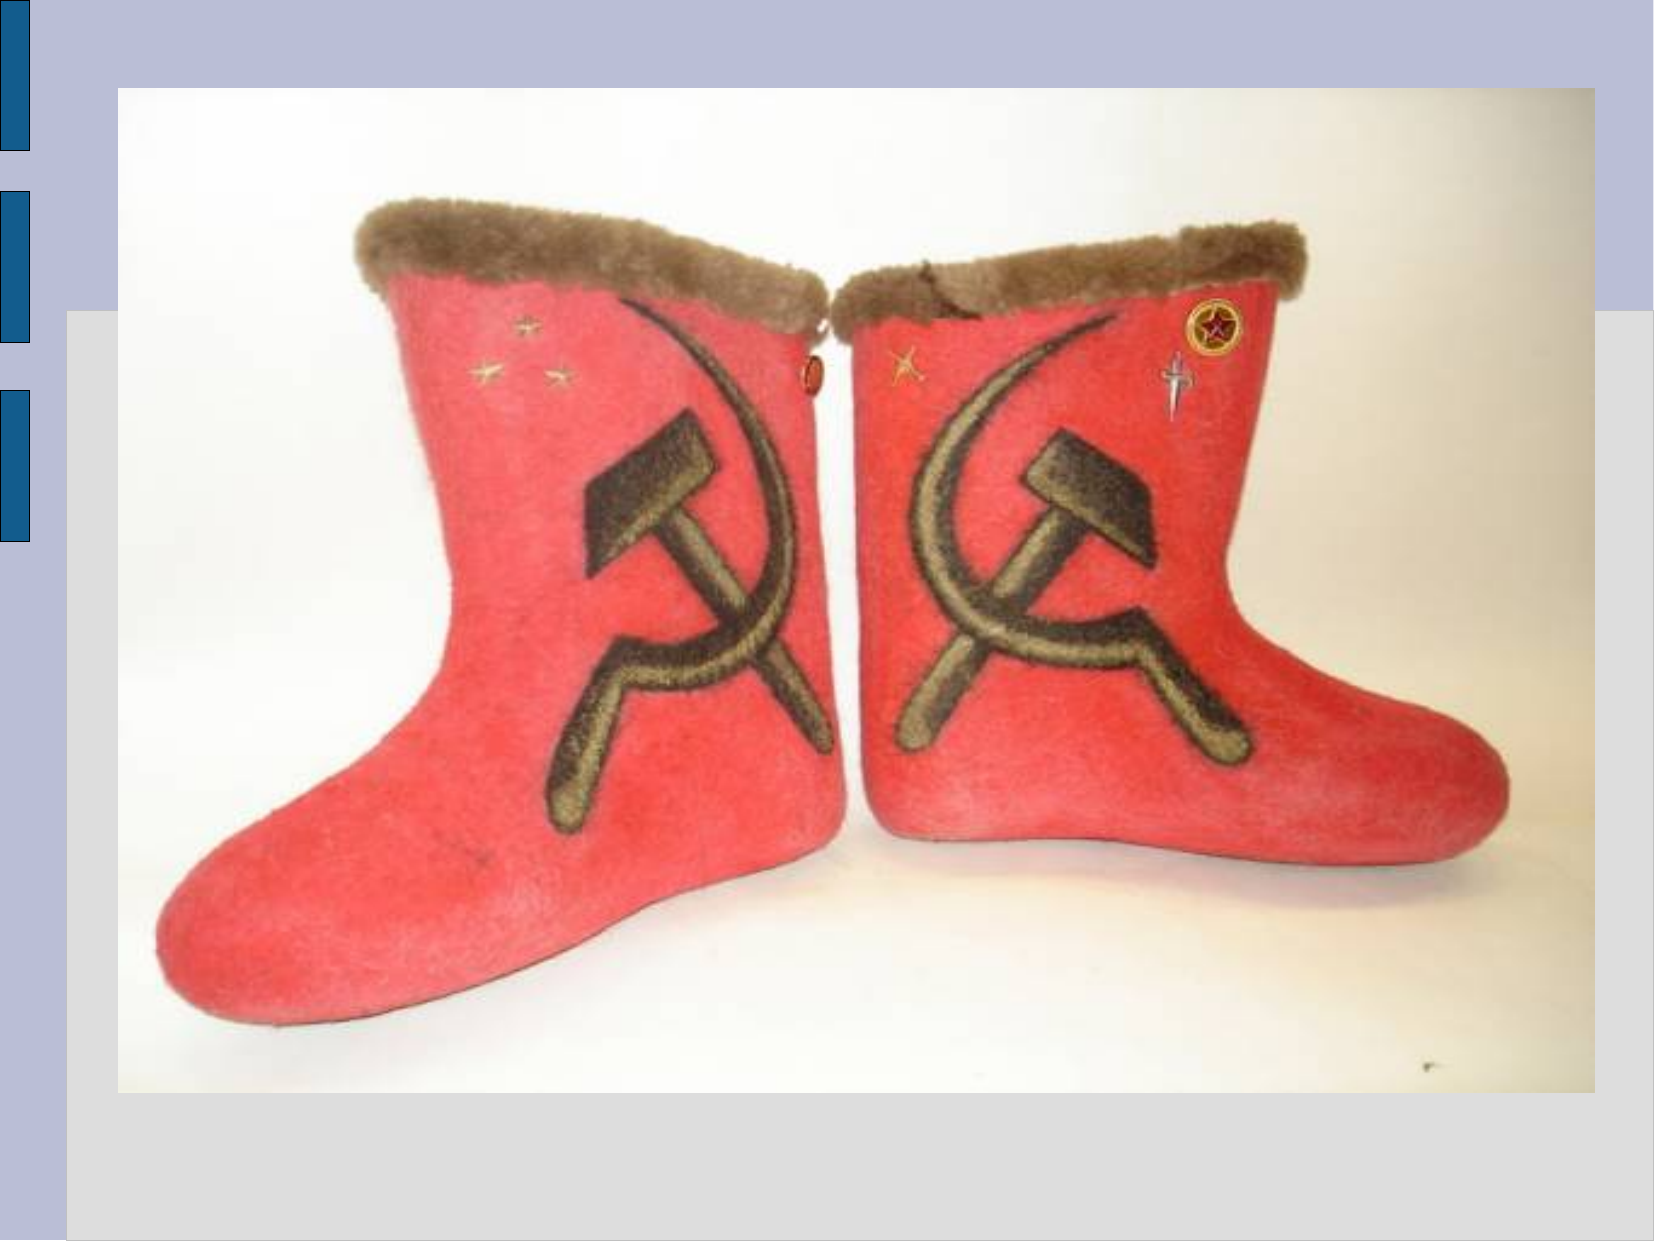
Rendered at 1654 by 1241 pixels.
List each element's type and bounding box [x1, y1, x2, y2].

picture [118, 88, 1595, 1093]
